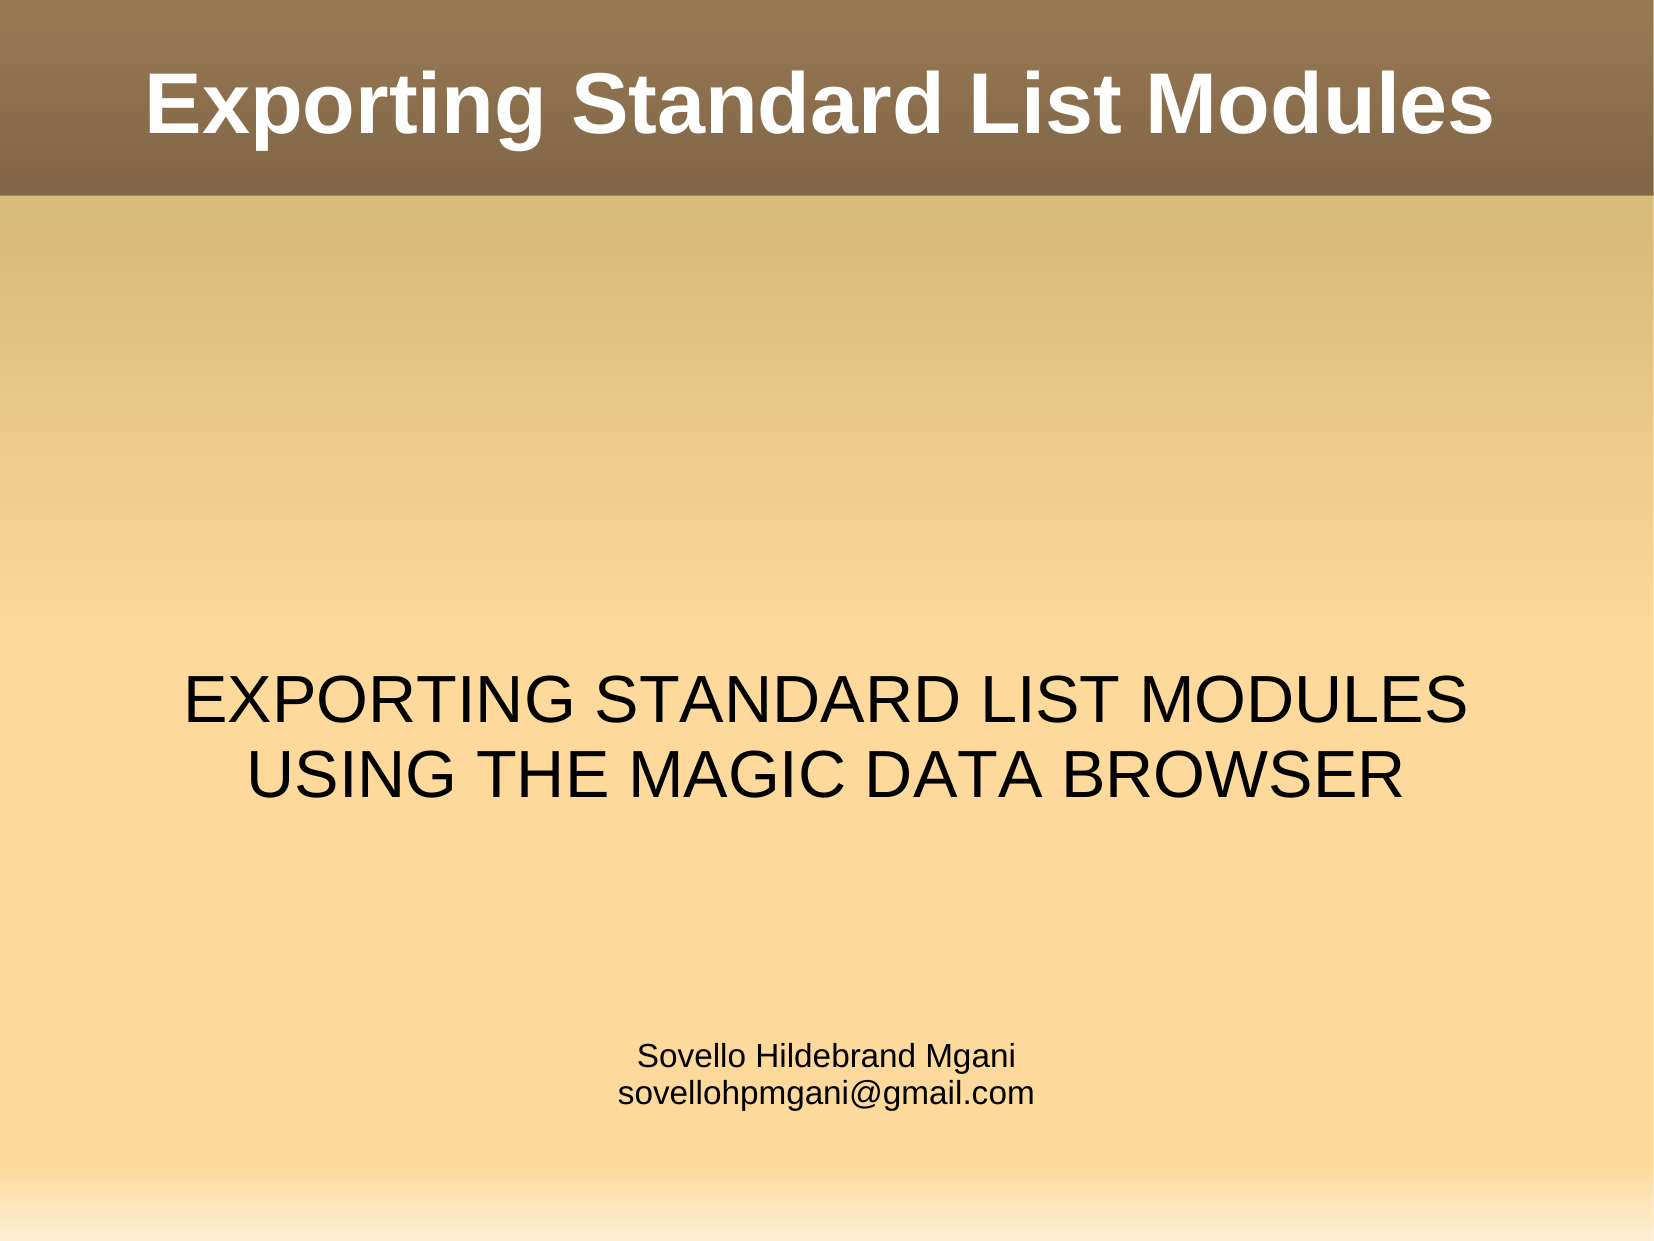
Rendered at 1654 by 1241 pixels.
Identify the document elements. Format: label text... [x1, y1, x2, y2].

title Exporting Standard List Modules [76, 0, 1565, 208]
subtitle EXPORTING STANDARD LIST MODULES USING THE MAGIC DATA BROWSER Sovello Hildebrand Mgani sovellohpmgani@gmail.com [82, 287, 1571, 1112]
picture [0, 0, 1654, 1241]
